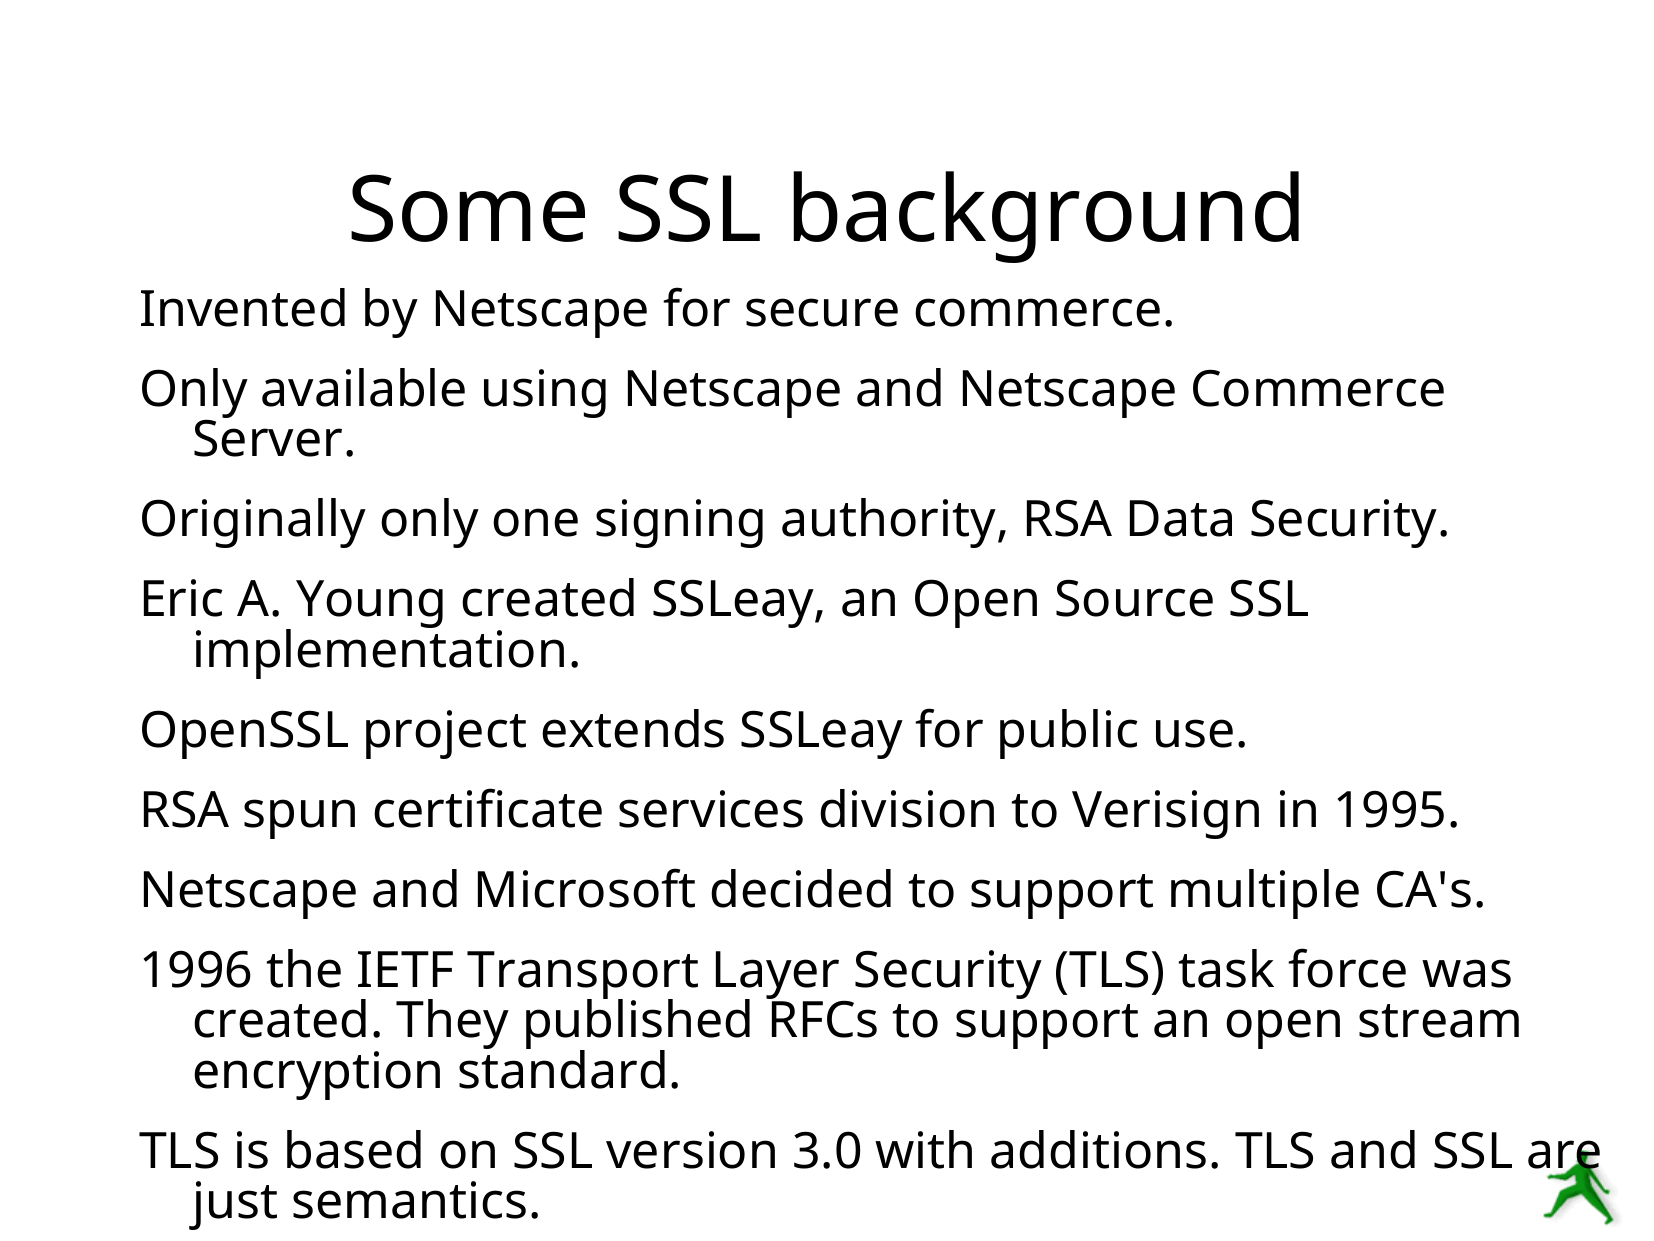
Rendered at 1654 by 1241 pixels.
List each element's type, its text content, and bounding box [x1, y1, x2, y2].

title Some SSL background [121, 102, 1534, 285]
picture [1541, 1135, 1634, 1227]
list Invented by Netscape for secure commerce. Only available using Netscape and Netscape Commerce Server. Originally only one signing authority, RSA Data Security. Eric A. Young created SSLeay, an Open Source SSL implementation. OpenSSL project extends SSLeay for public use. RSA spun certificate services division to Verisign in 1995. Netscape and Microsoft decided to support multiple CA's. 1996 the IETF Transport Layer Security (TLS) task force was created. They published RFCs to support an open stream encryption standard. TLS is based on SSL version 3.0 with additions. TLS and SSL are just semantics. You might consider TSL to be SSL version 3.1. [121, 285, 1617, 1207]
